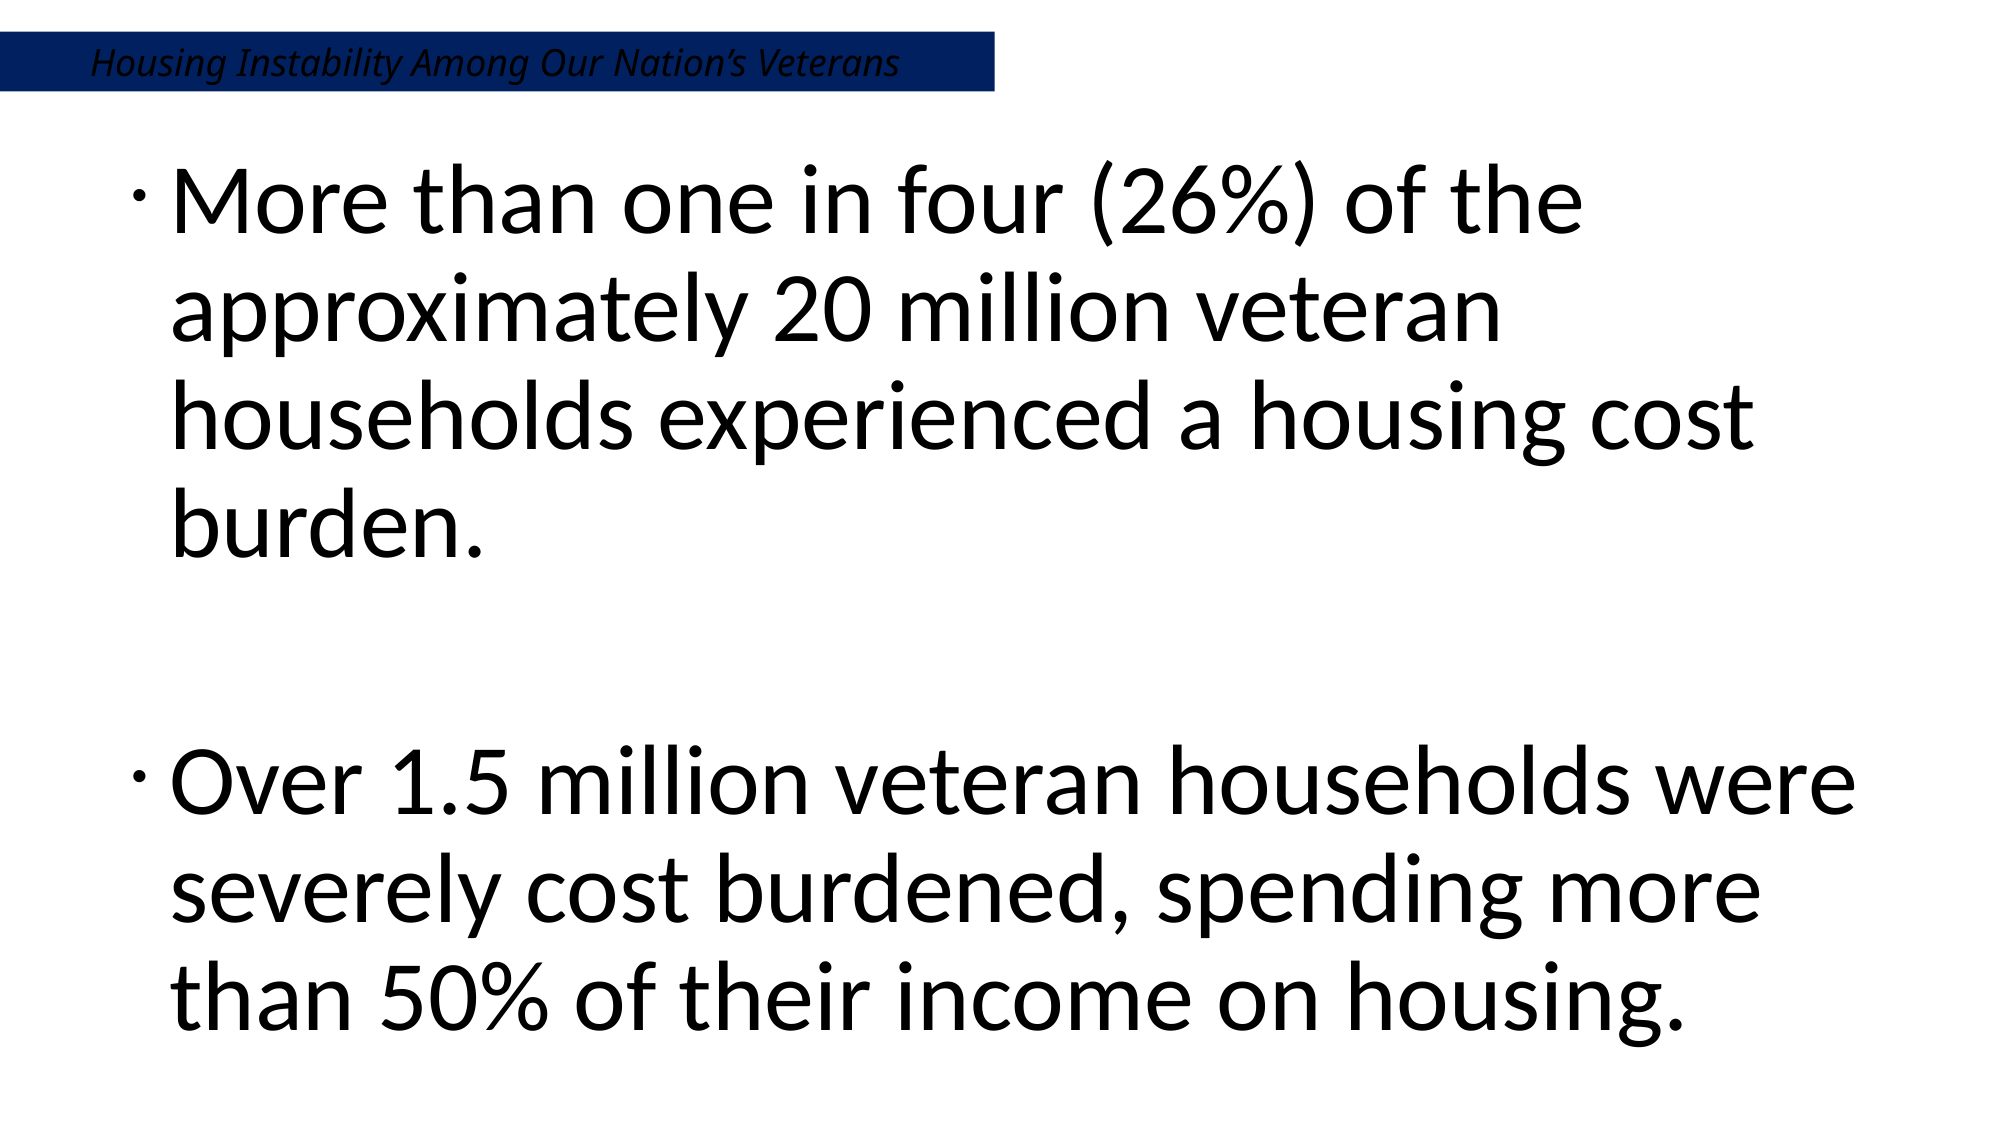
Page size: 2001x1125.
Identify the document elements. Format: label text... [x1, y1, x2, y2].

text_box Housing Instability Among Our Nation’s Veterans [0, 31, 995, 92]
text_box More than one in four (26%) of the approximately 20 million veteran households experienced a housing cost burden. Over 1.5 million veteran households were severely cost burdened, spending more than 50% of their income on housing. [116, 139, 1890, 1082]
